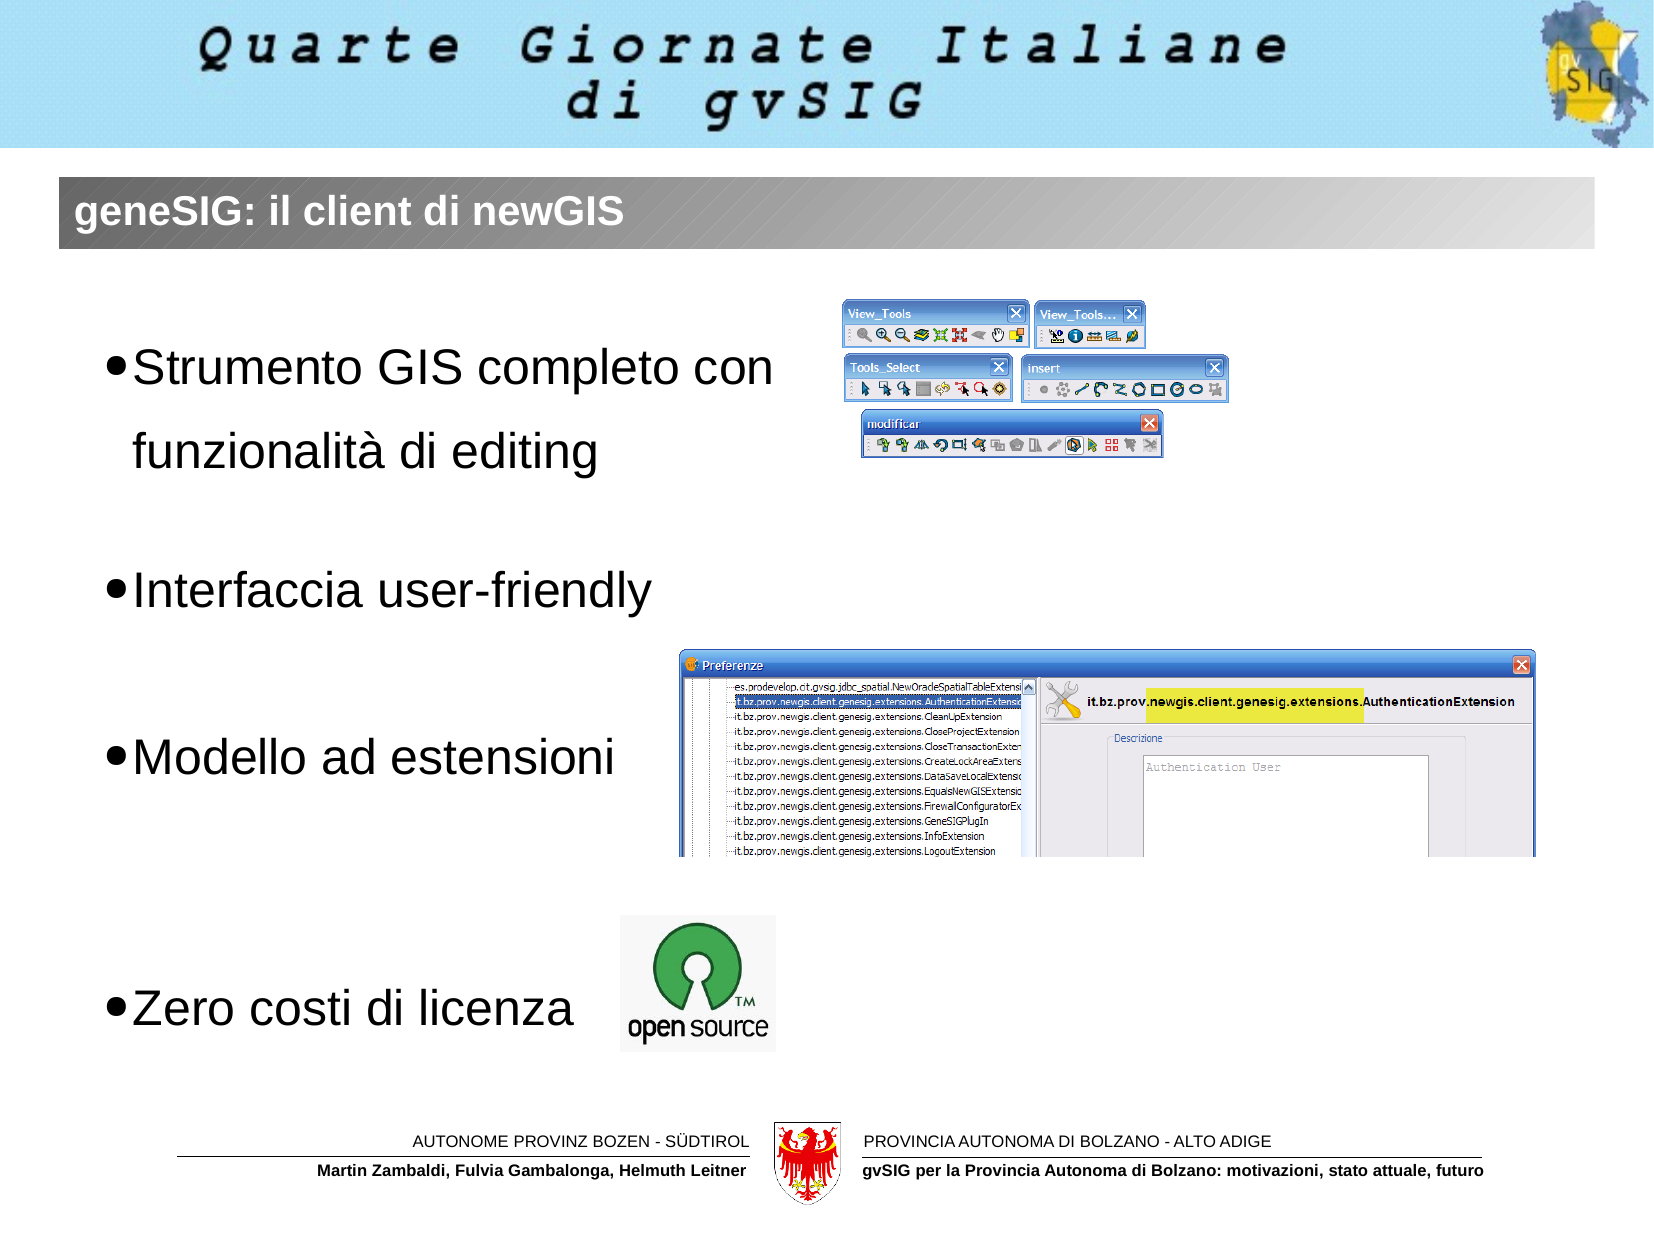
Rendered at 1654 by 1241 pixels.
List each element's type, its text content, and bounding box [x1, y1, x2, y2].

picture [826, 281, 1241, 473]
picture [679, 649, 1536, 857]
text_box [59, 177, 1595, 249]
text_box Strumento GIS completo con funzionalità di editing Interfaccia user-friendly Modello ad estensioni Zero costi di licenza [88, 304, 975, 1016]
picture [774, 1122, 841, 1205]
picture [620, 915, 776, 1052]
text_box geneSIG: il client di newGIS [59, 183, 886, 246]
